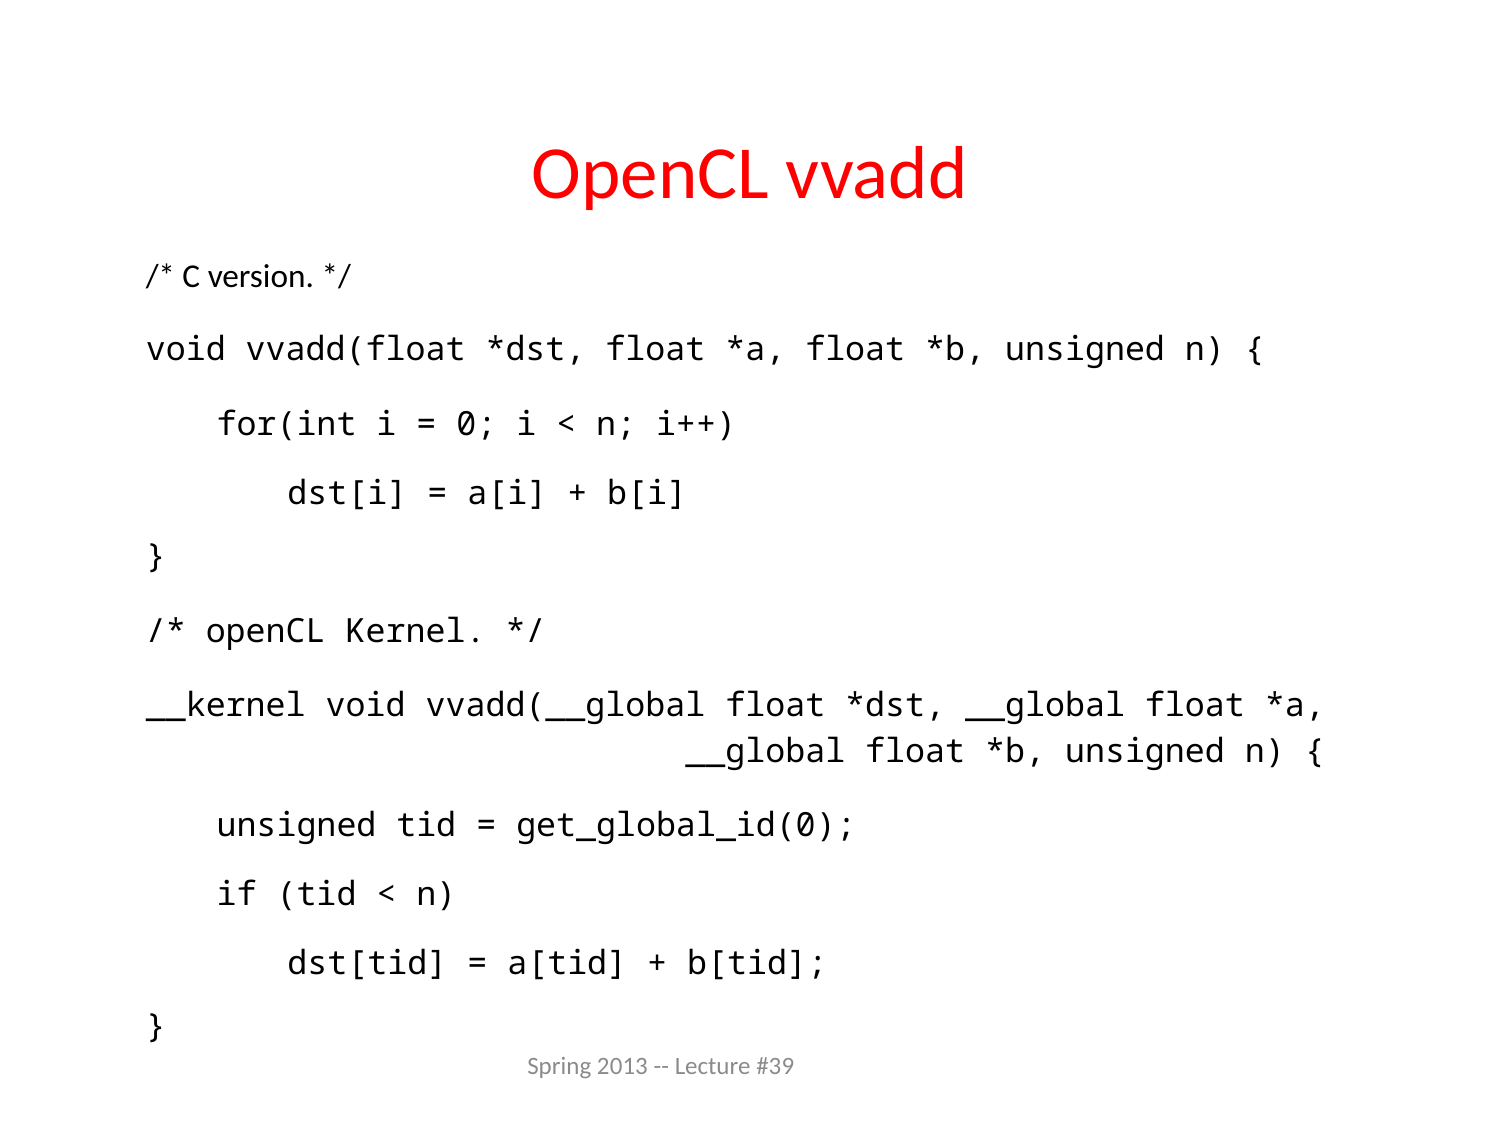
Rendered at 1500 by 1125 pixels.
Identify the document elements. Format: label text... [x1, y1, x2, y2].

list /* C version. */ void vvadd(float *dst, float *a, float *b, unsigned n) { for(int i = 0; i < n; i++) dst[i] = a[i] + b[i] } /* openCL Kernel. */ __kernel void vvadd(__global float *dst, __global float *a, __global float *b, unsigned n) { unsigned tid = get_global_id(0); if (tid < n) dst[tid] = a[tid] + b[tid]; } [75, 262, 1426, 1051]
title OpenCL vvadd [112, 58, 1388, 262]
